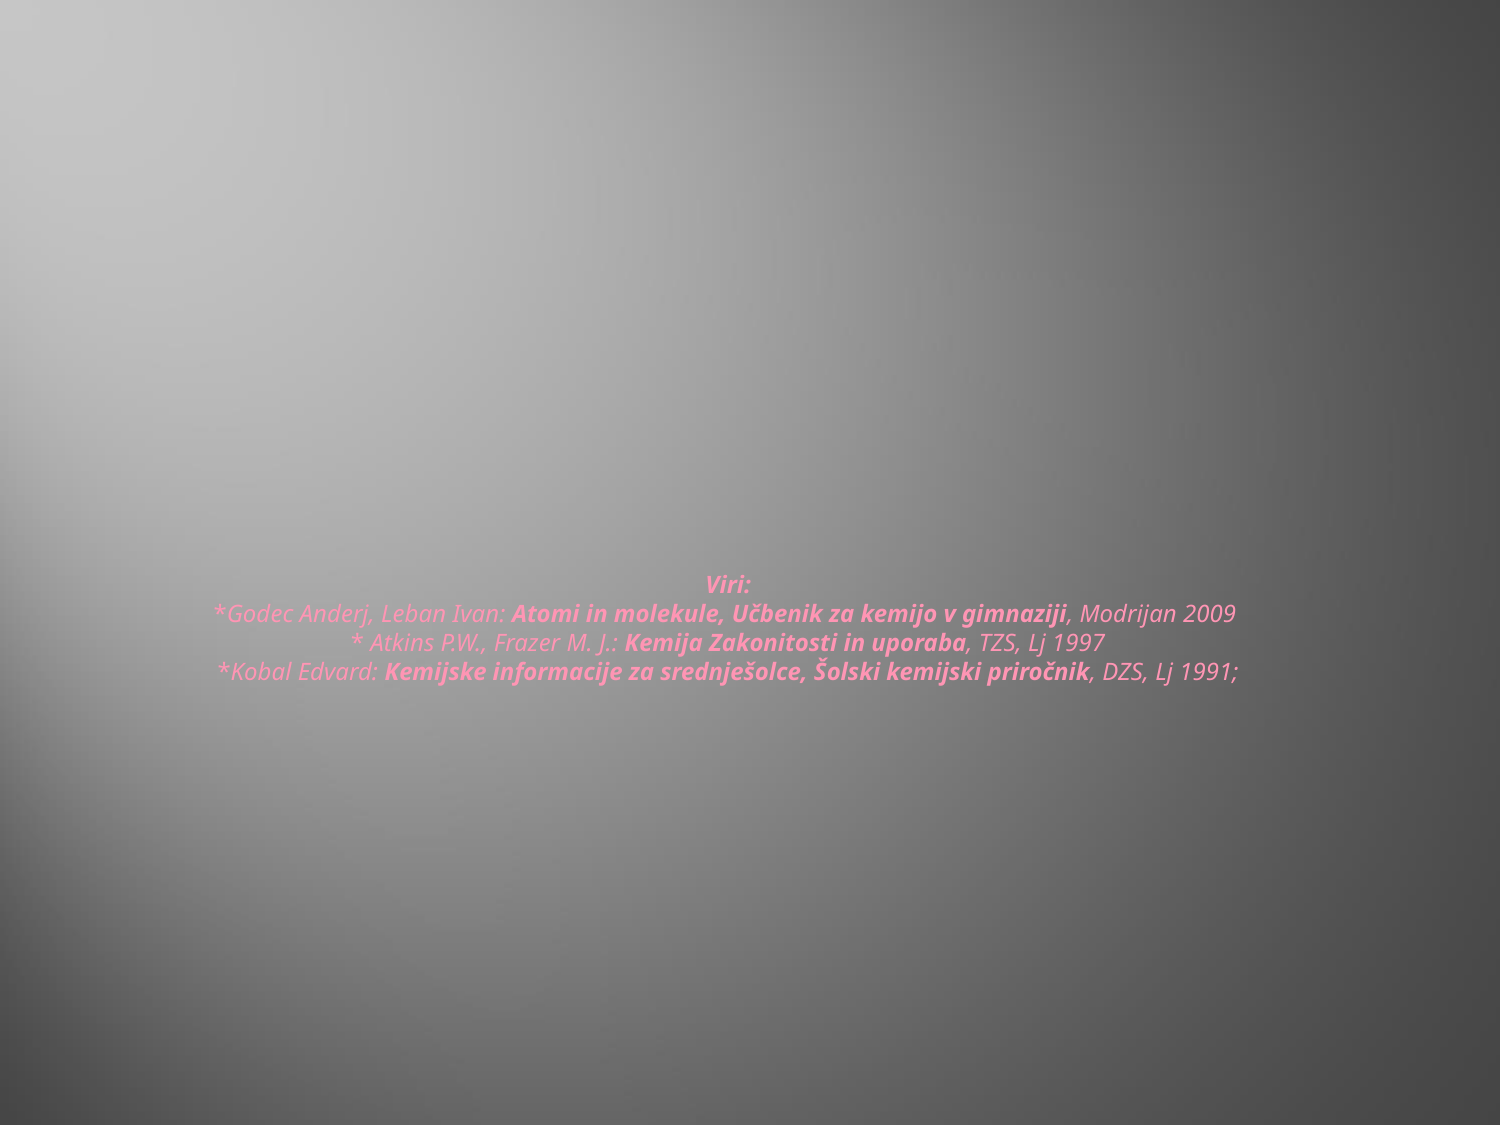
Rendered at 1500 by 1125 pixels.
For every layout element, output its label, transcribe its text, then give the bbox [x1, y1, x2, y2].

title Viri: *Godec Anderj, Leban Ivan: Atomi in molekule, Učbenik za kemijo v gimnaziji, Modrijan 2009 * Atkins P.W., Frazer M. J.: Kemija Zakonitosti in uporaba, TZS, Lj 1997 *Kobal Edvard: Kemijske informacije za srednješolce, Šolski kemijski priročnik, DZS, Lj 1991; [53, 562, 1404, 750]
picture [0, 0, 1500, 1125]
